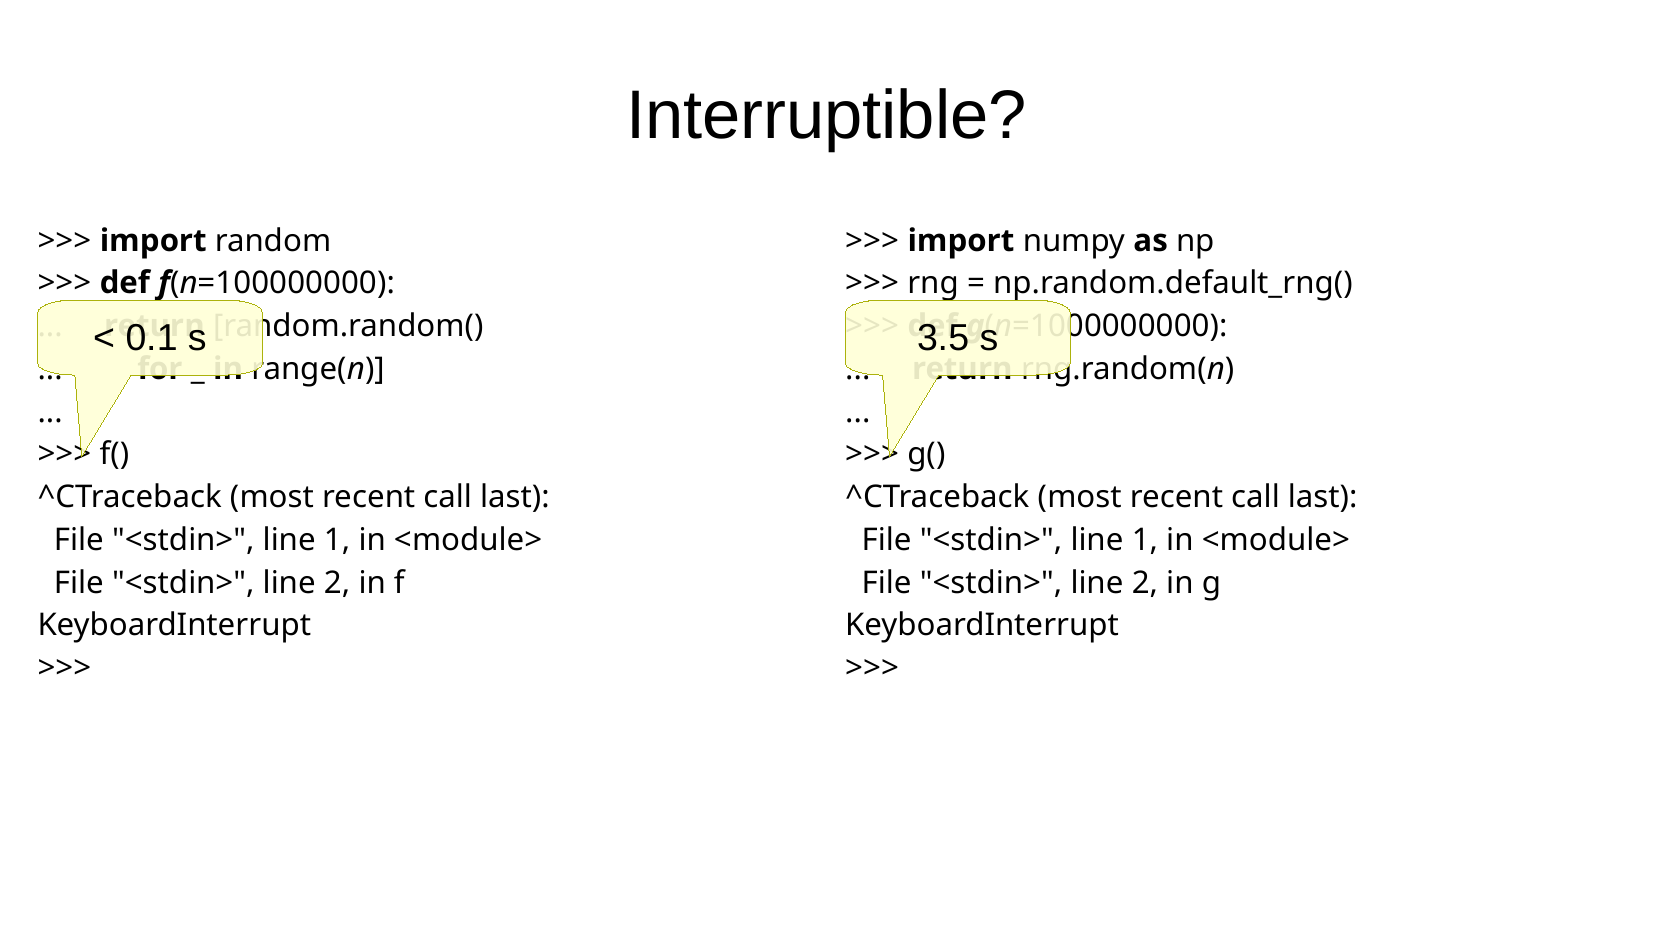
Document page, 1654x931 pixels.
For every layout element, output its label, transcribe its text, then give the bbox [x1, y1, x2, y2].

text_box < 0.1 s [37, 300, 263, 457]
list >>> import numpy as np >>> rng = np.random.default_rng() >>> def g(n=1000000000): ... return rng.random(n) ... >>> g() ^CTraceback (most recent call last): File "<stdin>", line 1, in <module> File "<stdin>", line 2, in g KeyboardInterrupt >>> [845, 217, 1613, 758]
list >>> import random >>> def f(n=100000000): ... return [random.random() ... for _ in range(n)] ... >>> f() ^CTraceback (most recent call last): File "<stdin>", line 1, in <module> File "<stdin>", line 2, in f KeyboardInterrupt >>> [37, 217, 809, 758]
title Interruptible? [82, 37, 1571, 193]
text_box 3.5 s [845, 300, 1071, 457]
